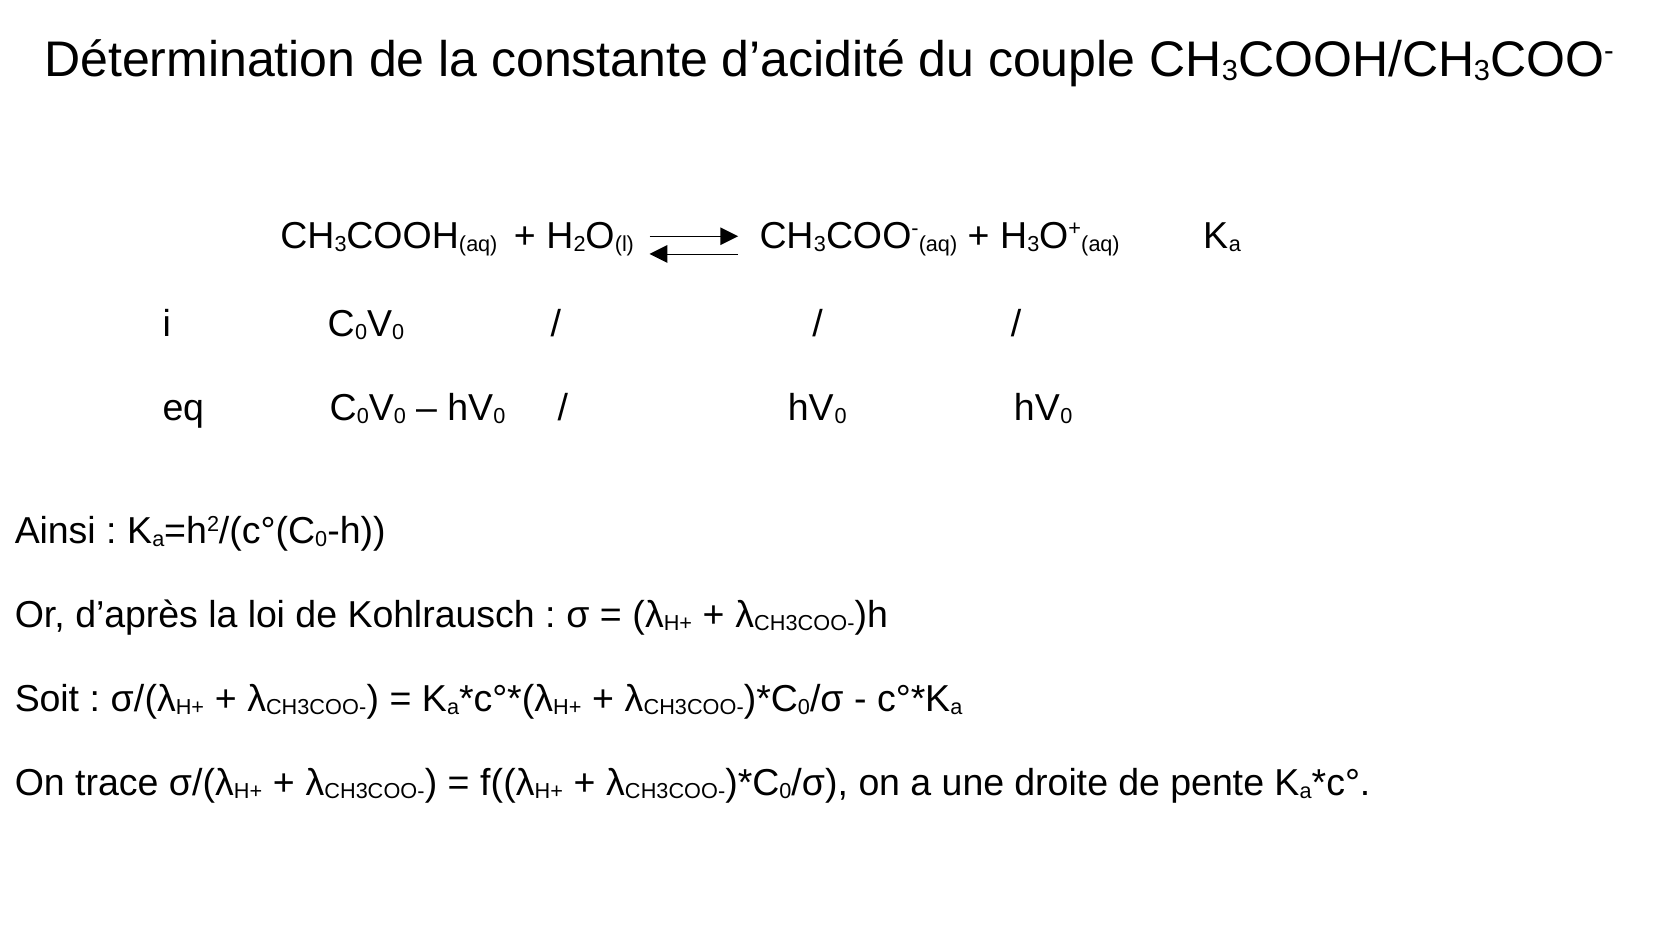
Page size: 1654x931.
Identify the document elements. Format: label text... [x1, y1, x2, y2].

text_box CH3COOH(aq) + H2O(l) CH3COO-(aq) + H3O+(aq) Ka [265, 206, 1477, 295]
text_box i C0V0 / / / eq C0V0 – hV0 / hV0 hV0 [147, 295, 1477, 437]
text_box Ainsi : Ka=h2/(c°(C0-h)) Or, d’après la loi de Kohlrausch : σ = (λH+ + λCH3COO-)h Soit : σ/(λH+ + λCH3COO-) = Ka*c°*(λH+ + λCH3COO-)*C0/σ - c°*Ka On trace σ/(λH+ + λCH3COO-) = f((λH+ + λCH3COO-)*C0/σ), on a une droite de pente Ka*c°. [0, 501, 1654, 895]
text_box Détermination de la constante d’acidité du couple CH3COOH/CH3COO- [29, 23, 1654, 207]
